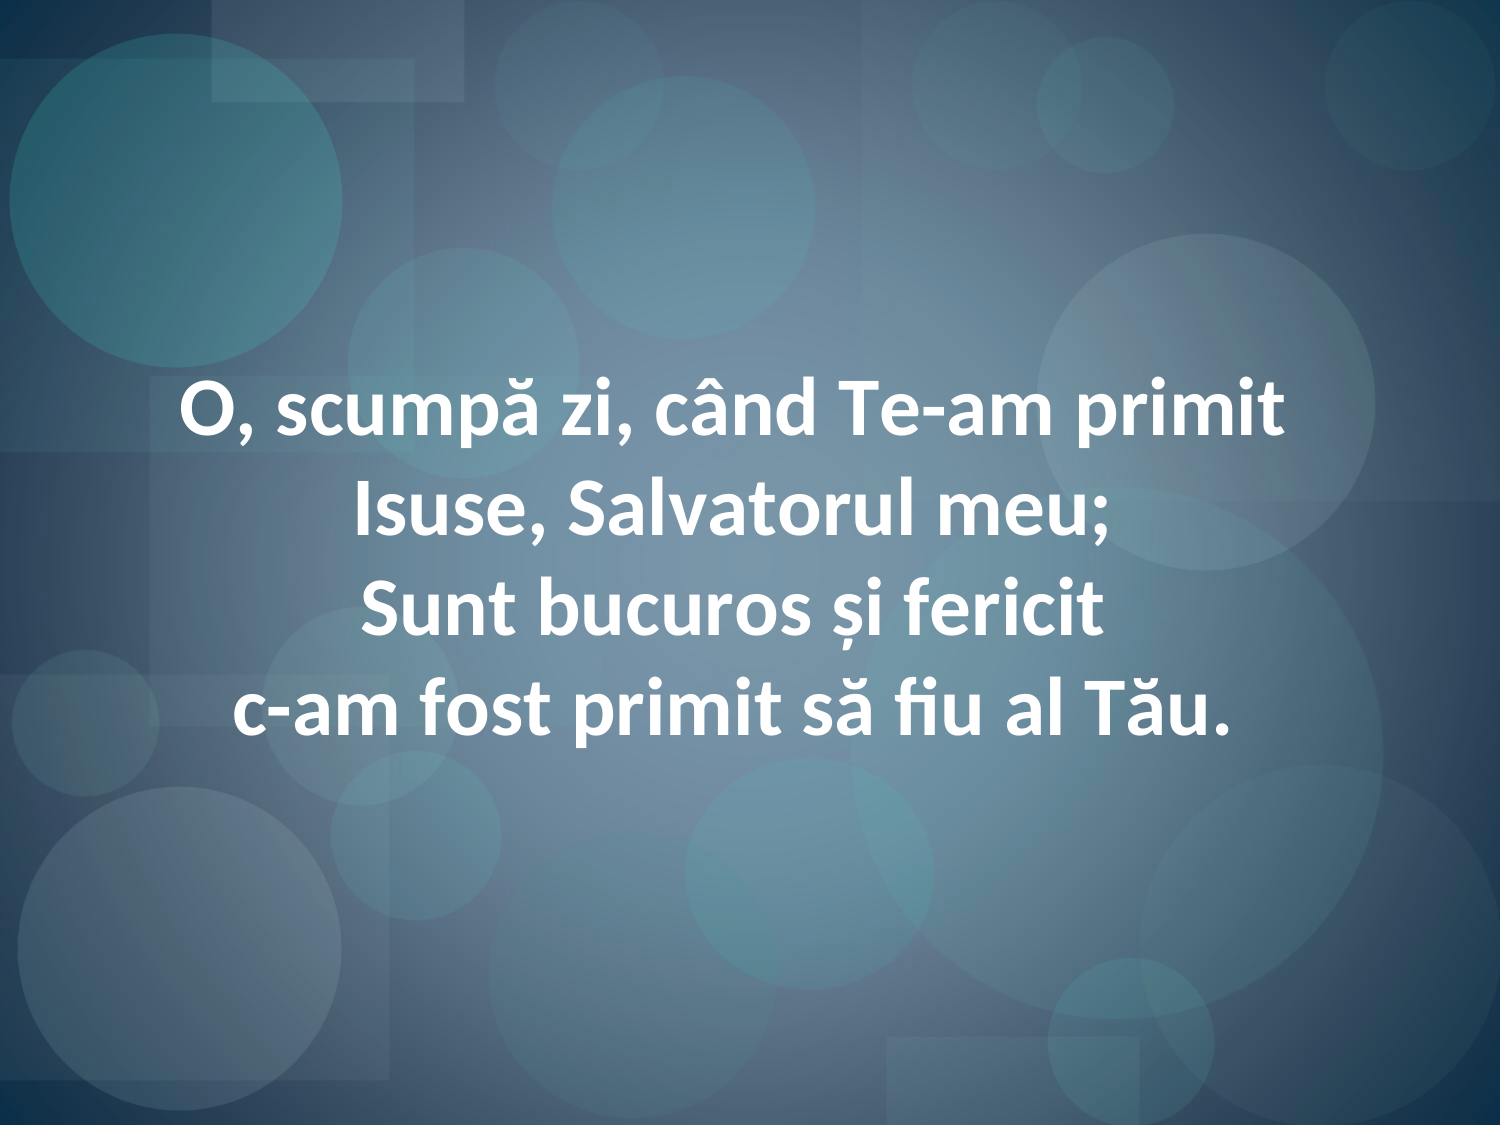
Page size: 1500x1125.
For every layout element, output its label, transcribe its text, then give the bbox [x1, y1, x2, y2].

text_box O, scumpă zi, când Te-am primit Isuse, Salvatorul meu; Sunt bucuros şi fericit c-am fost primit să fiu al Tău. [113, 344, 1354, 761]
picture [0, 0, 1500, 1125]
